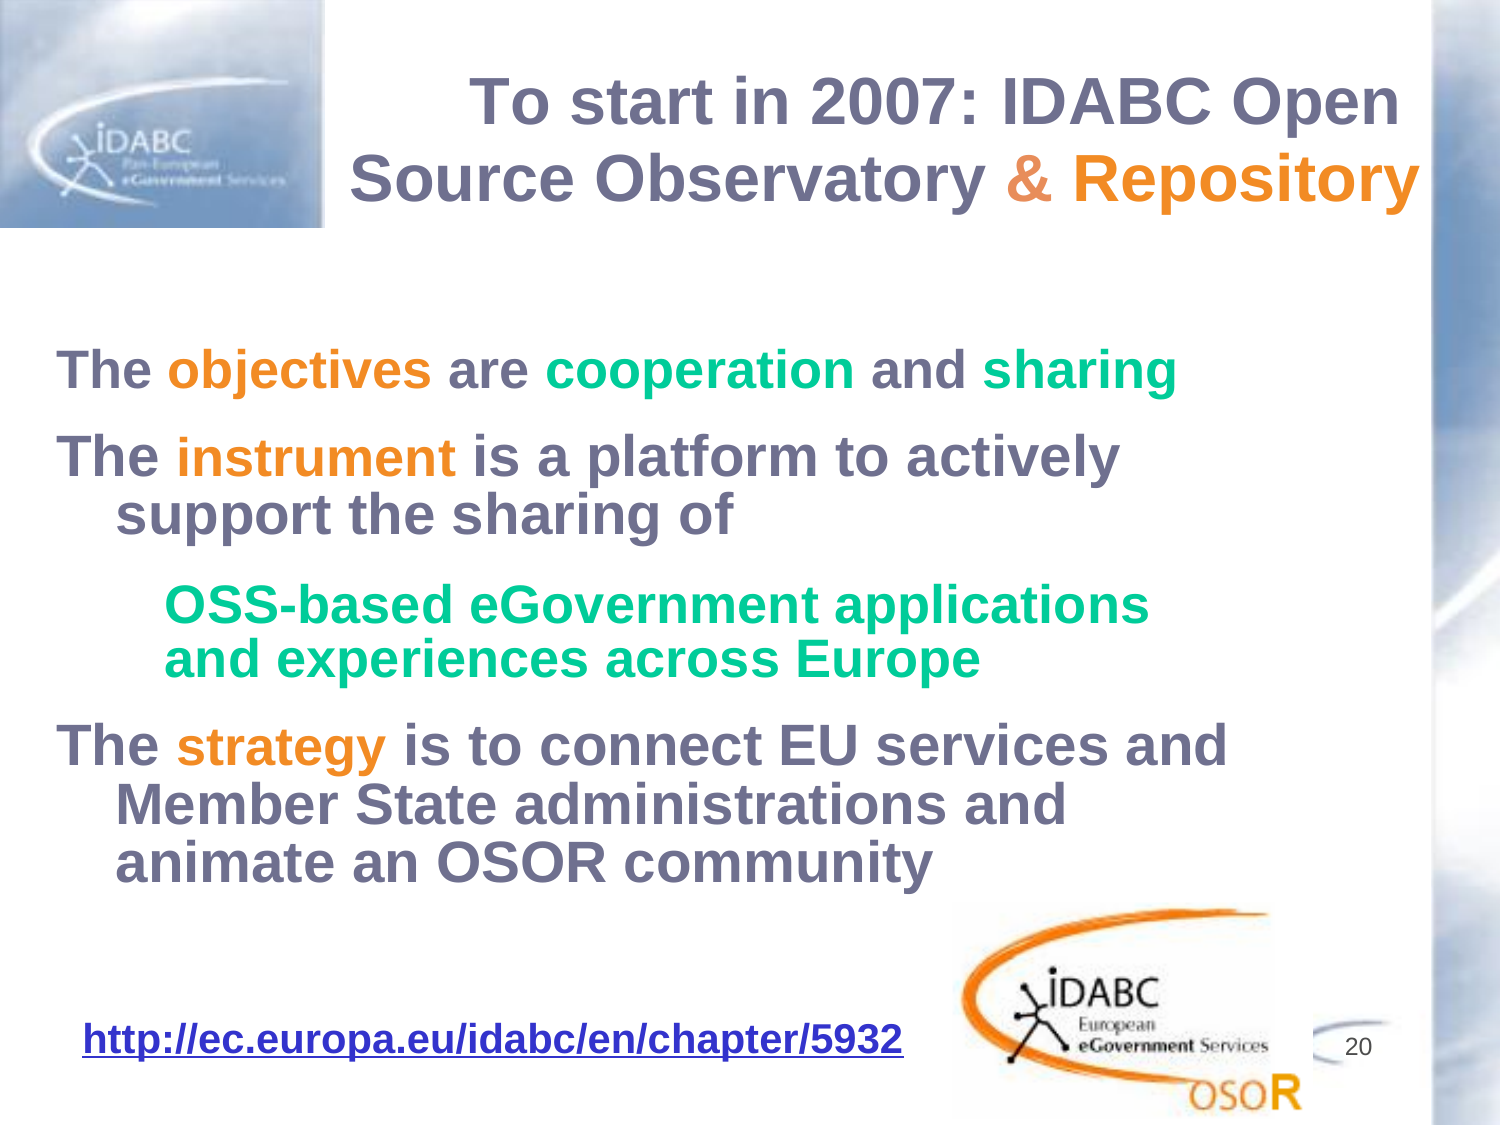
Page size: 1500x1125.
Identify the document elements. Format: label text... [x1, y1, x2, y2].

picture [947, 901, 1313, 1125]
title To start in 2007: IDABC Open Source Observatory & Repository [147, 43, 1436, 229]
text_box The objectives are cooperation and sharing The instrument is a platform to actively support the sharing of OSS-based eGovernment applications and experiences across Europe The strategy is to connect EU services and Member State administrations and animate an OSOR community [41, 337, 1304, 588]
text_box http://ec.europa.eu/idabc/en/chapter/5932 [67, 1012, 919, 1070]
